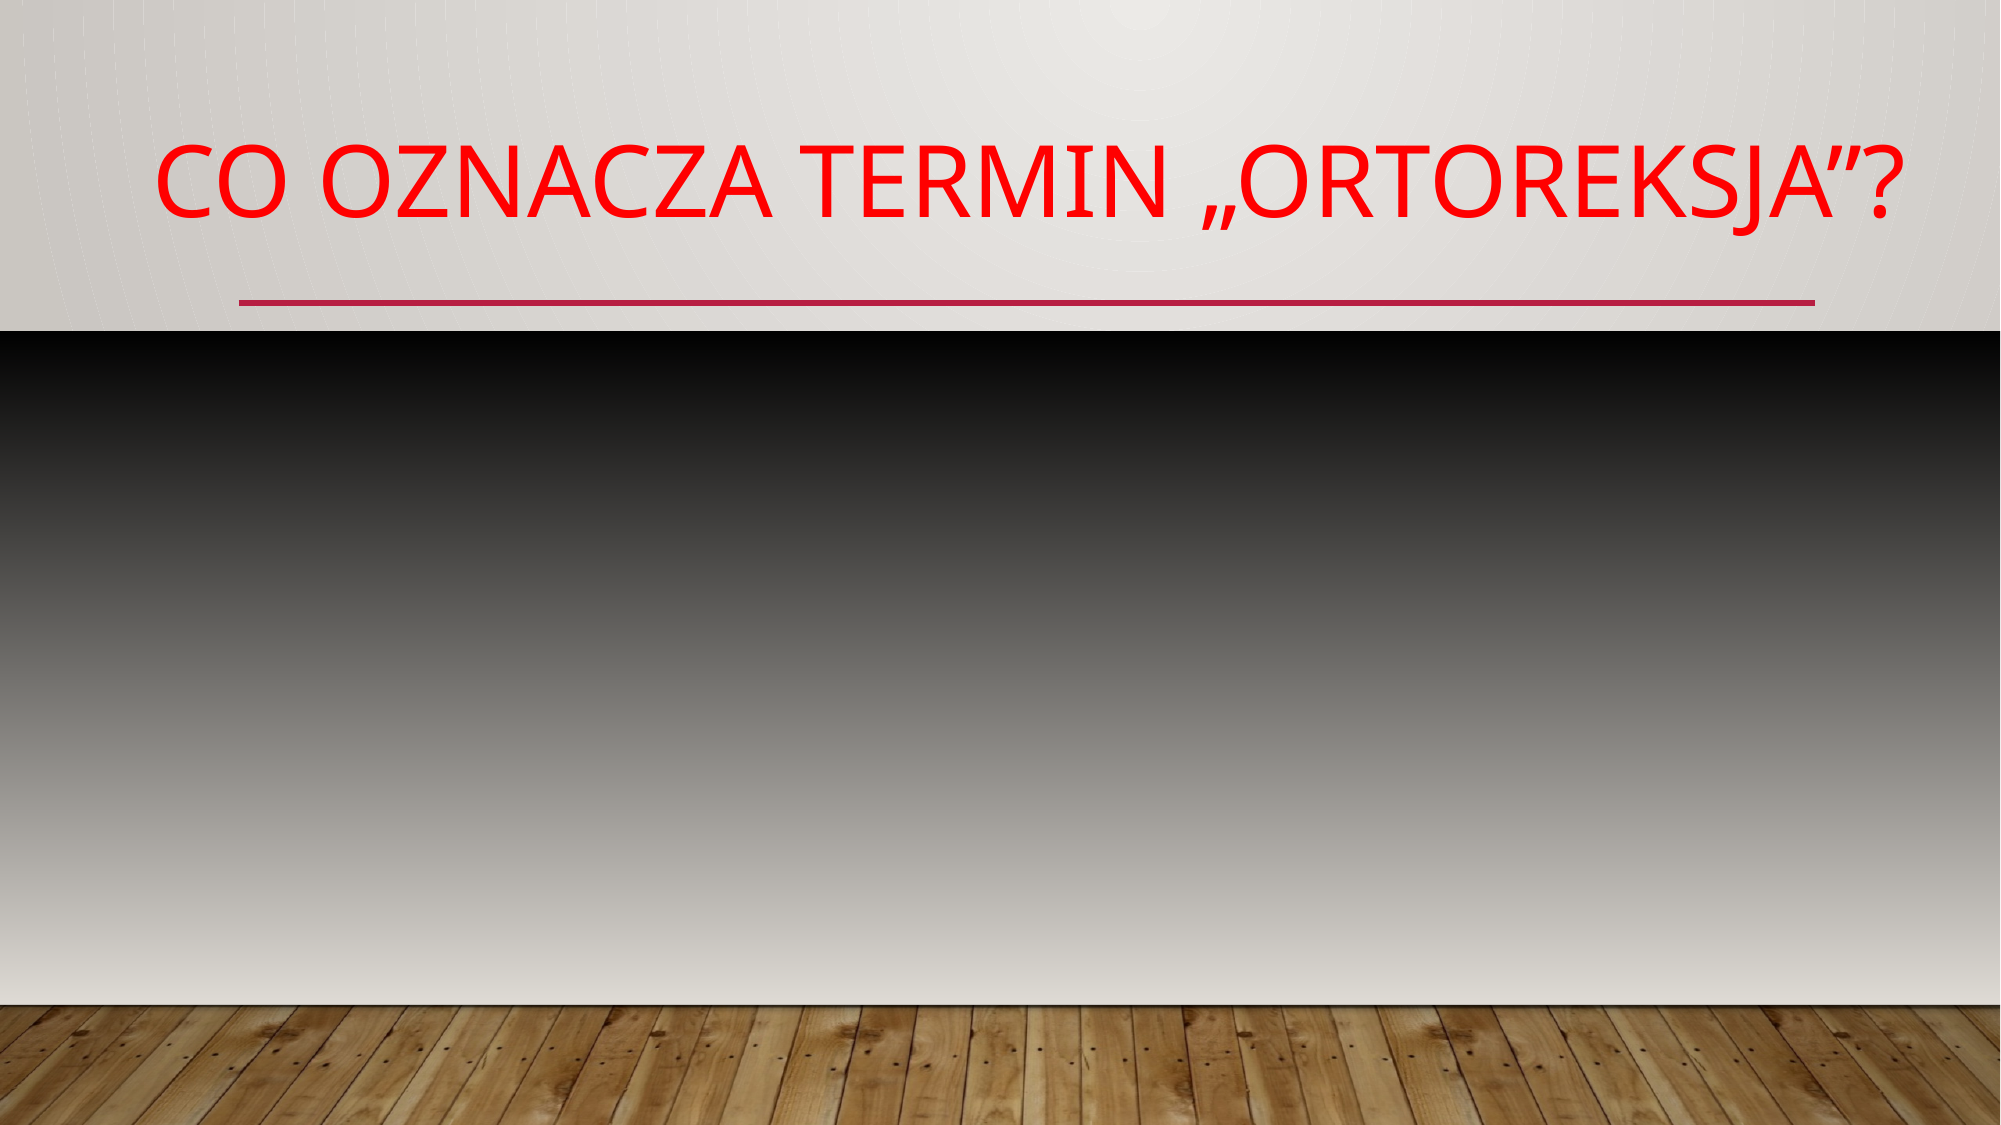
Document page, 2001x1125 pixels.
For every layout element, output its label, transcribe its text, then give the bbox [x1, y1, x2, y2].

title Co oznacza termin „ortoreksja”? [59, 124, 2000, 298]
